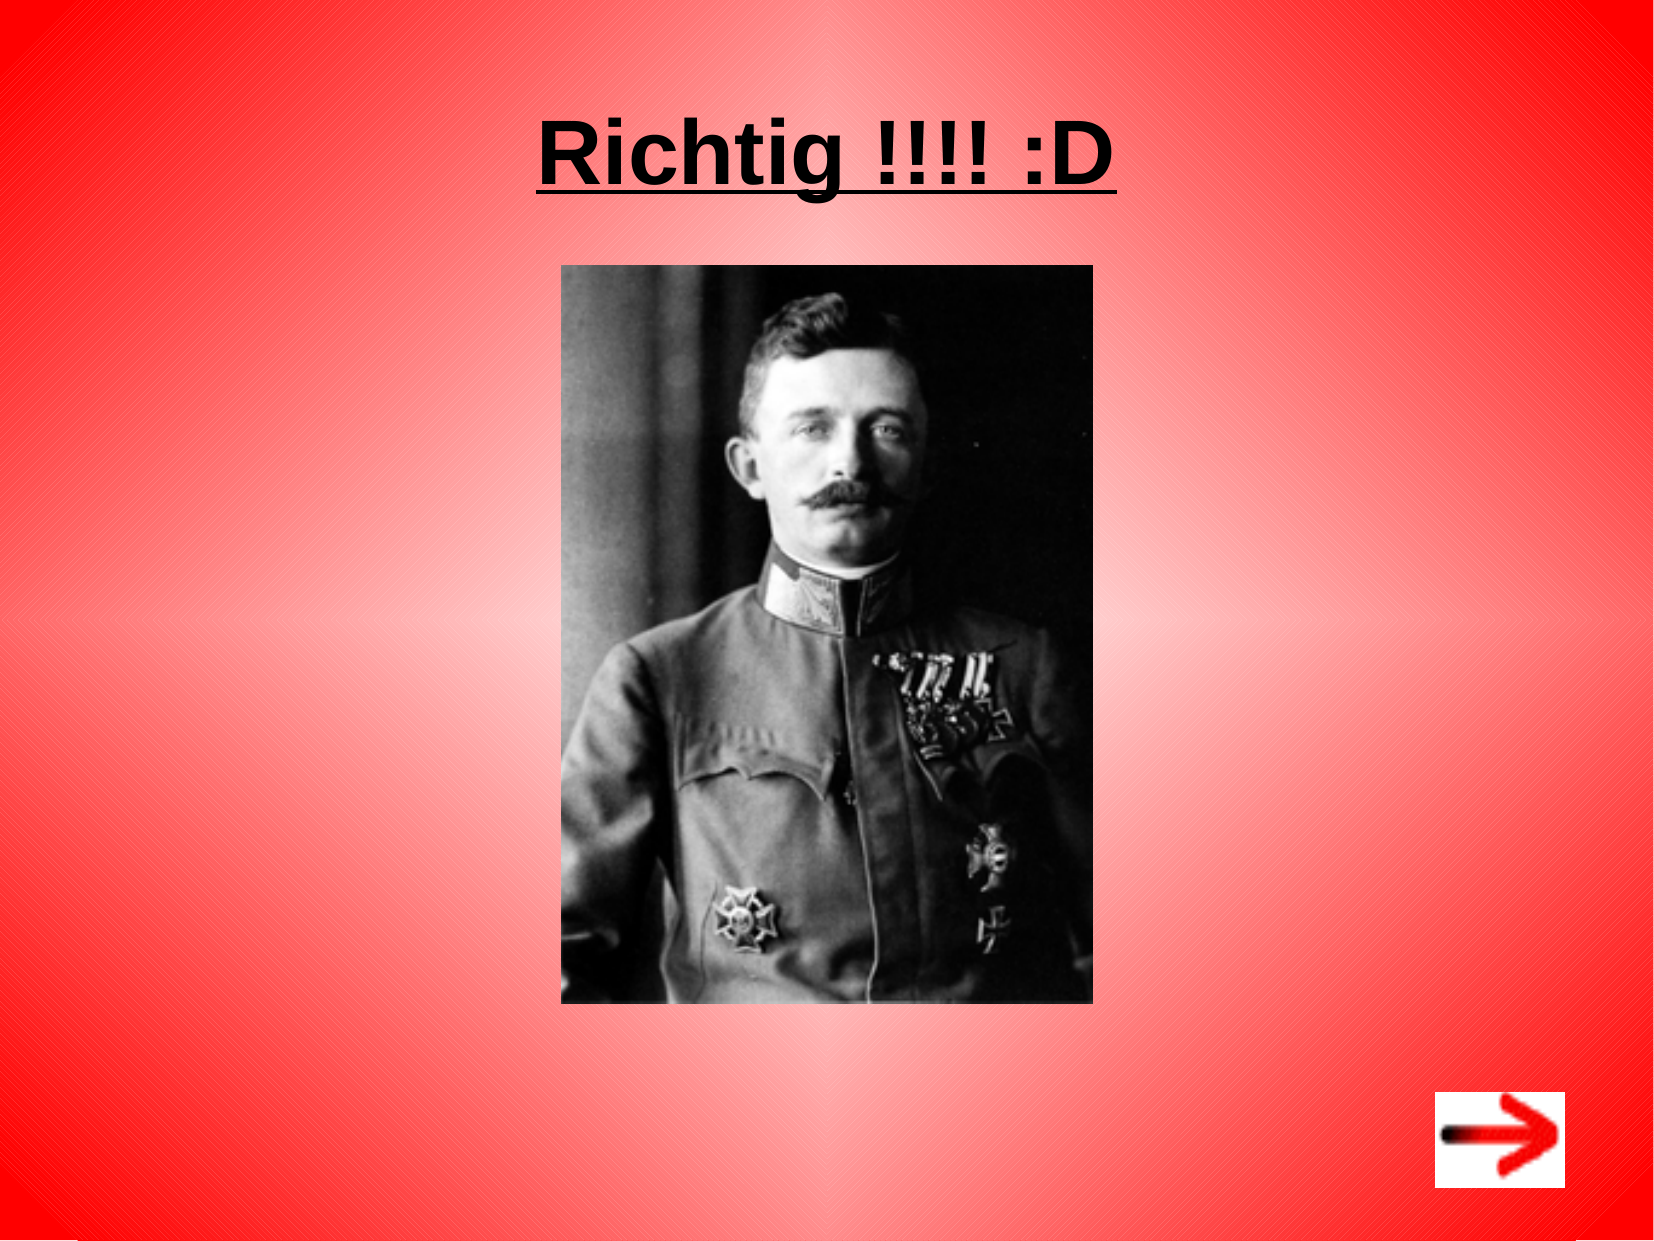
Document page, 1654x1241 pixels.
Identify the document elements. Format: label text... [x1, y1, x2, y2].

picture [561, 265, 1093, 1004]
title Richtig !!!! :D [82, 49, 1571, 257]
picture [1435, 1092, 1565, 1188]
